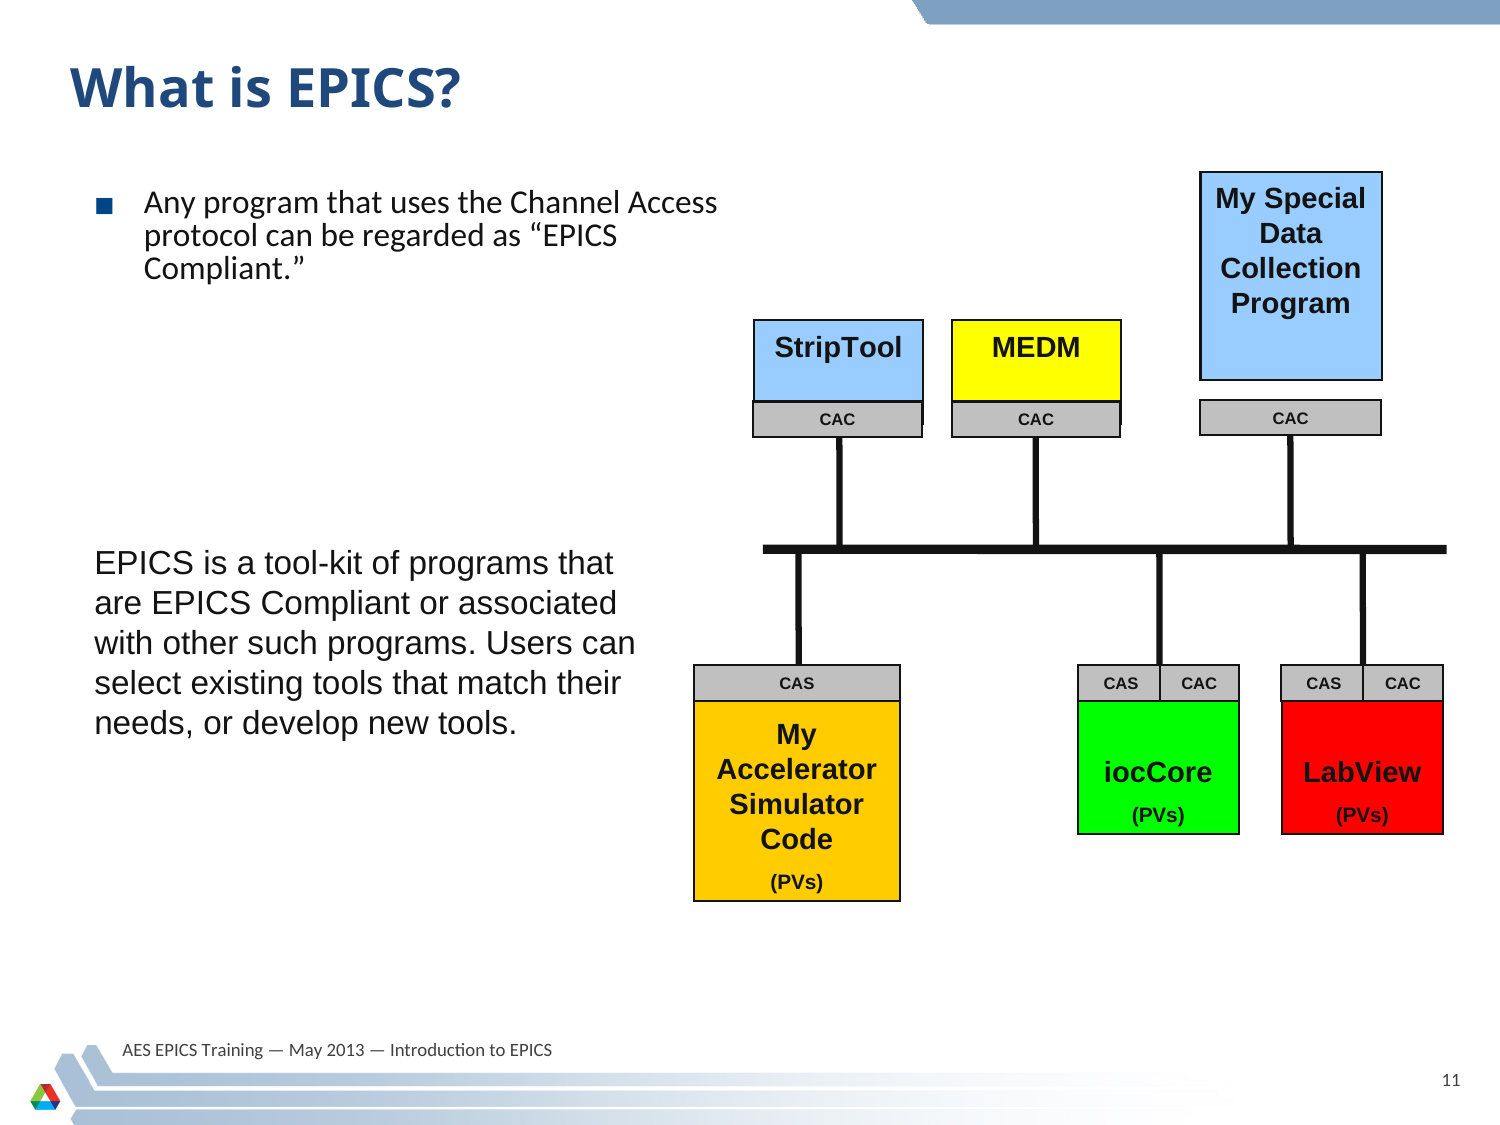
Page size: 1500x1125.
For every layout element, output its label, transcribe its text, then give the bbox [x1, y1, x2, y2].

list Any program that uses the Channel Access protocol can be regarded as “EPICS Compliant.” [79, 180, 740, 360]
text_box CAC [1159, 665, 1239, 701]
text_box CAC [753, 401, 922, 437]
text_box EPICS is a tool-kit of programs that are EPICS Compliant or associated with other such programs. Users can select existing tools that match their needs, or develop new tools. [79, 533, 652, 749]
text_box My Special Data Collection Program [1200, 171, 1382, 381]
text_box LabView (PVs)‏ [1281, 701, 1443, 835]
picture [0, 1037, 1500, 1125]
text_box CAS [694, 665, 900, 701]
text_box CAS [1078, 665, 1159, 701]
text_box CAC [951, 401, 1121, 437]
title What is EPICS? [55, 54, 1361, 125]
text_box MEDM [952, 320, 1121, 401]
text_box iocCore (PVs)‏ [1078, 701, 1239, 835]
text_box My Accelerator Simulator Code (PVs)‏ [693, 664, 900, 902]
text_box CAC [1362, 665, 1444, 701]
text_box StripTool [754, 320, 923, 424]
text_box CAS [1281, 665, 1362, 701]
picture [0, 0, 1500, 26]
text_box CAC [1200, 399, 1382, 436]
